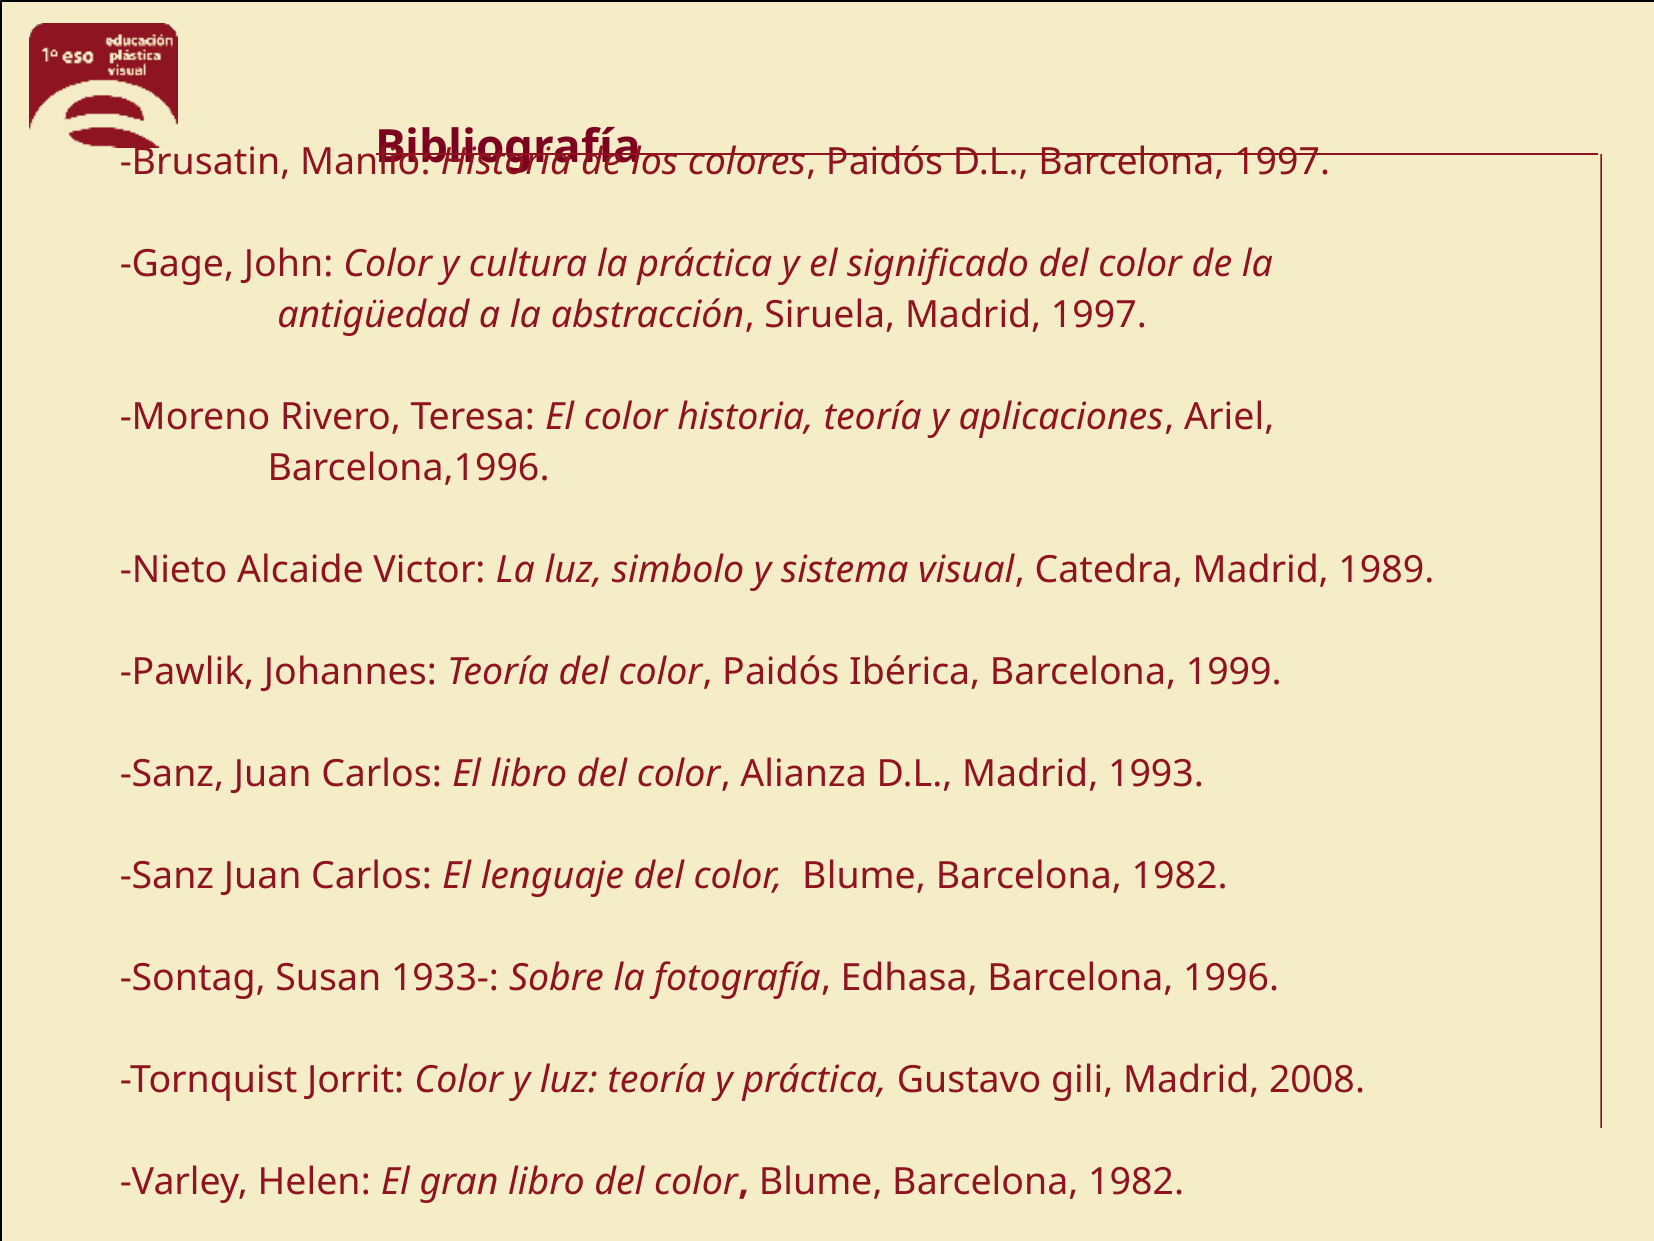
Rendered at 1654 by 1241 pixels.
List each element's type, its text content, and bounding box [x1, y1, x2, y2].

title Bibliografía [153, 64, 1595, 124]
text_box -Brusatin, Manlio: Historia de los colores, Paidós D.L., Barcelona, 1997. -Gage, John: Color y cultura la práctica y el significado del color de la antigüedad a la abstracción, Siruela, Madrid, 1997. -Moreno Rivero, Teresa: El color historia, teoría y aplicaciones, Ariel, Barcelona,1996. -Nieto Alcaide Victor: La luz, simbolo y sistema visual, Catedra, Madrid, 1989. -Pawlik, Johannes: Teoría del color, Paidós Ibérica, Barcelona, 1999. -Sanz, Juan Carlos: El libro del color, Alianza D.L., Madrid, 1993. -Sanz Juan Carlos: El lenguaje del color, Blume, Barcelona, 1982. -Sontag, Susan 1933-: Sobre la fotografía, Edhasa, Barcelona, 1996. -Tornquist Jorrit: Color y luz: teoría y práctica, Gustavo gili, Madrid, 2008. -Varley, Helen: El gran libro del color, Blume, Barcelona, 1982. [119, 124, 1648, 1217]
picture [0, 0, 1654, 1241]
